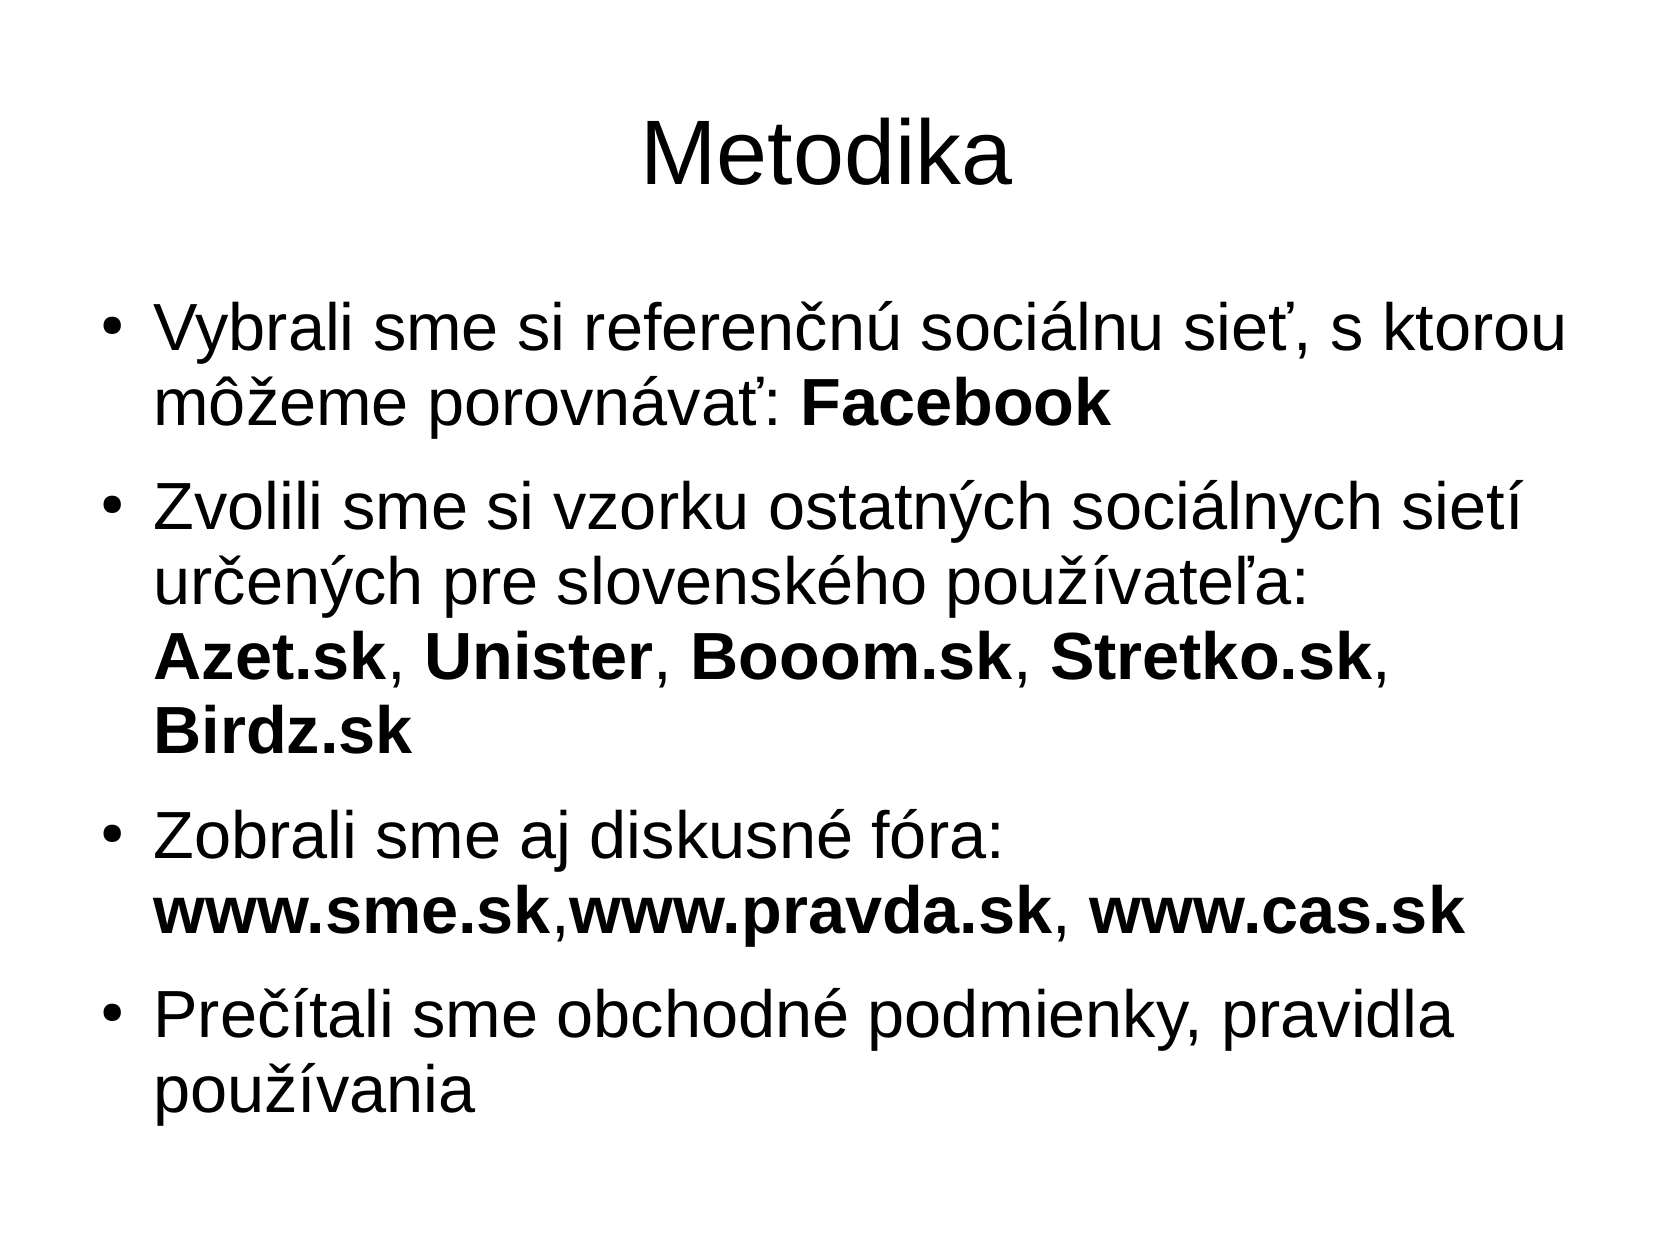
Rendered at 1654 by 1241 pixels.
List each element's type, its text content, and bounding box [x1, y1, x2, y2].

title Metodika [82, 56, 1571, 250]
list Vybrali sme si referenčnú sociálnu sieť, s ktorou môžeme porovnávať: Facebook Zvolili sme si vzorku ostatných sociálnych sietí určených pre slovenského používateľa: Azet.sk, Unister, Booom.sk, Stretko.sk, Birdz.sk Zobrali sme aj diskusné fóra: www.sme.sk,www.pravda.sk, www.cas.sk Prečítali sme obchodné podmienky, pravidla používania [82, 290, 1571, 1122]
